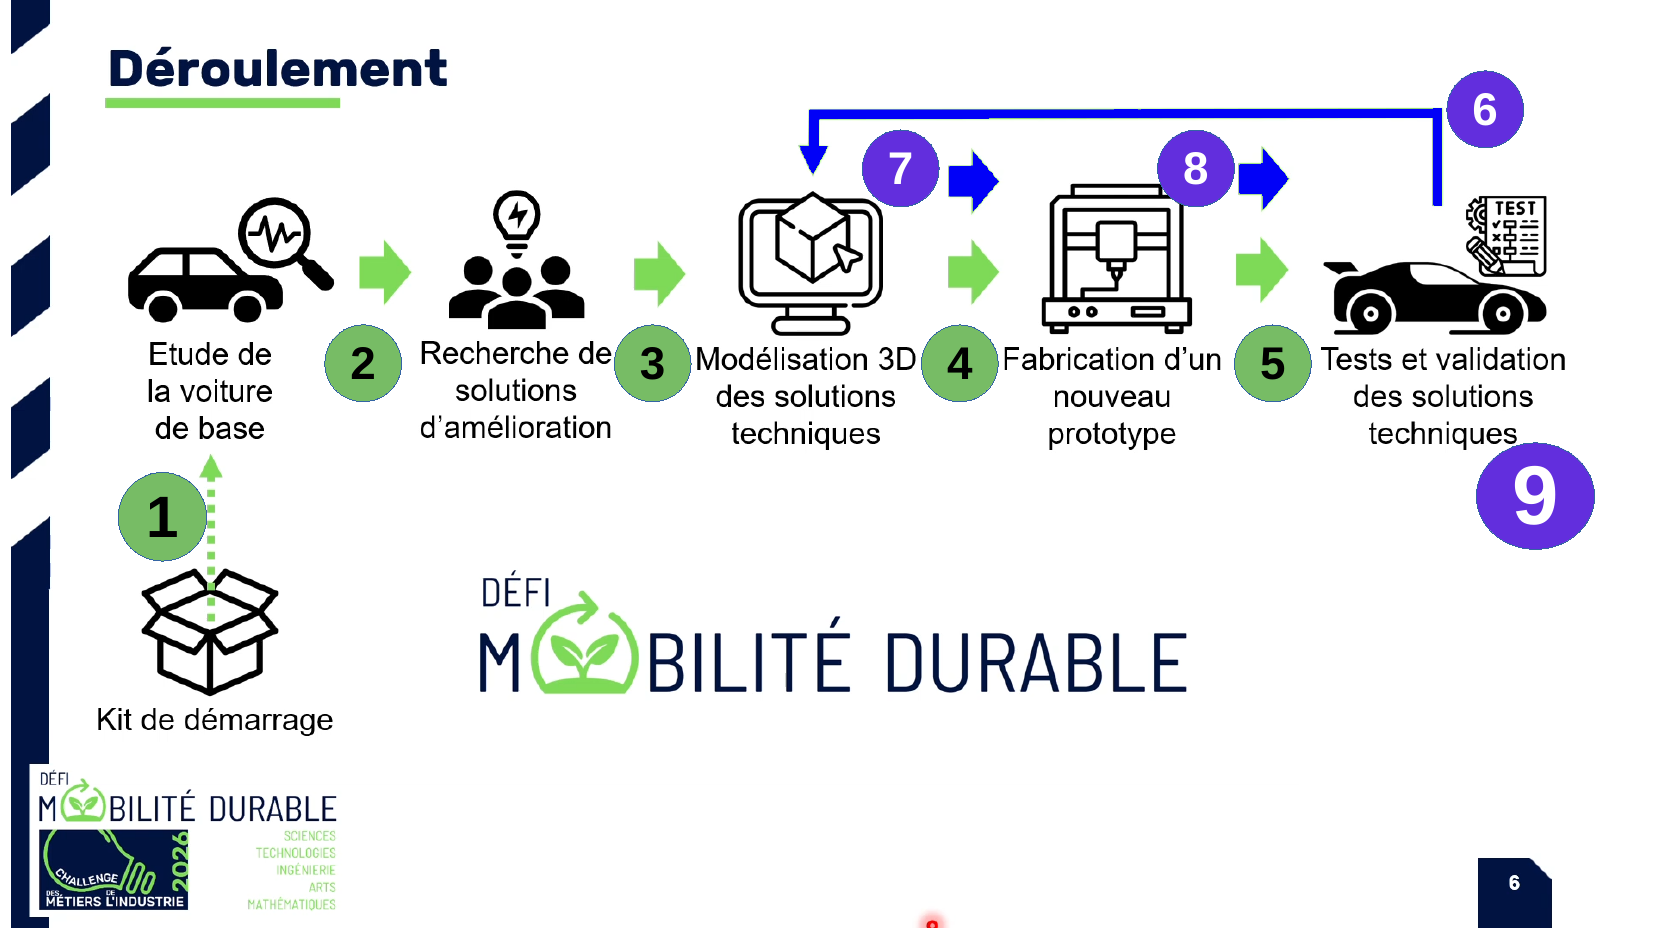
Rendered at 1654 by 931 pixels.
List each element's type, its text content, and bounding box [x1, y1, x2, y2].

text_box 4 [921, 324, 999, 402]
picture [11, 0, 1654, 929]
text_box 9 [1476, 442, 1595, 550]
text_box 7 [862, 129, 940, 207]
text_box 8 [1157, 130, 1235, 207]
text_box 6 [1446, 70, 1524, 148]
text_box 1 [118, 472, 207, 562]
text_box 5 [1234, 324, 1312, 402]
text_box 3 [614, 324, 692, 402]
text_box 2 [324, 324, 402, 402]
text_box [1299, 454, 1625, 827]
